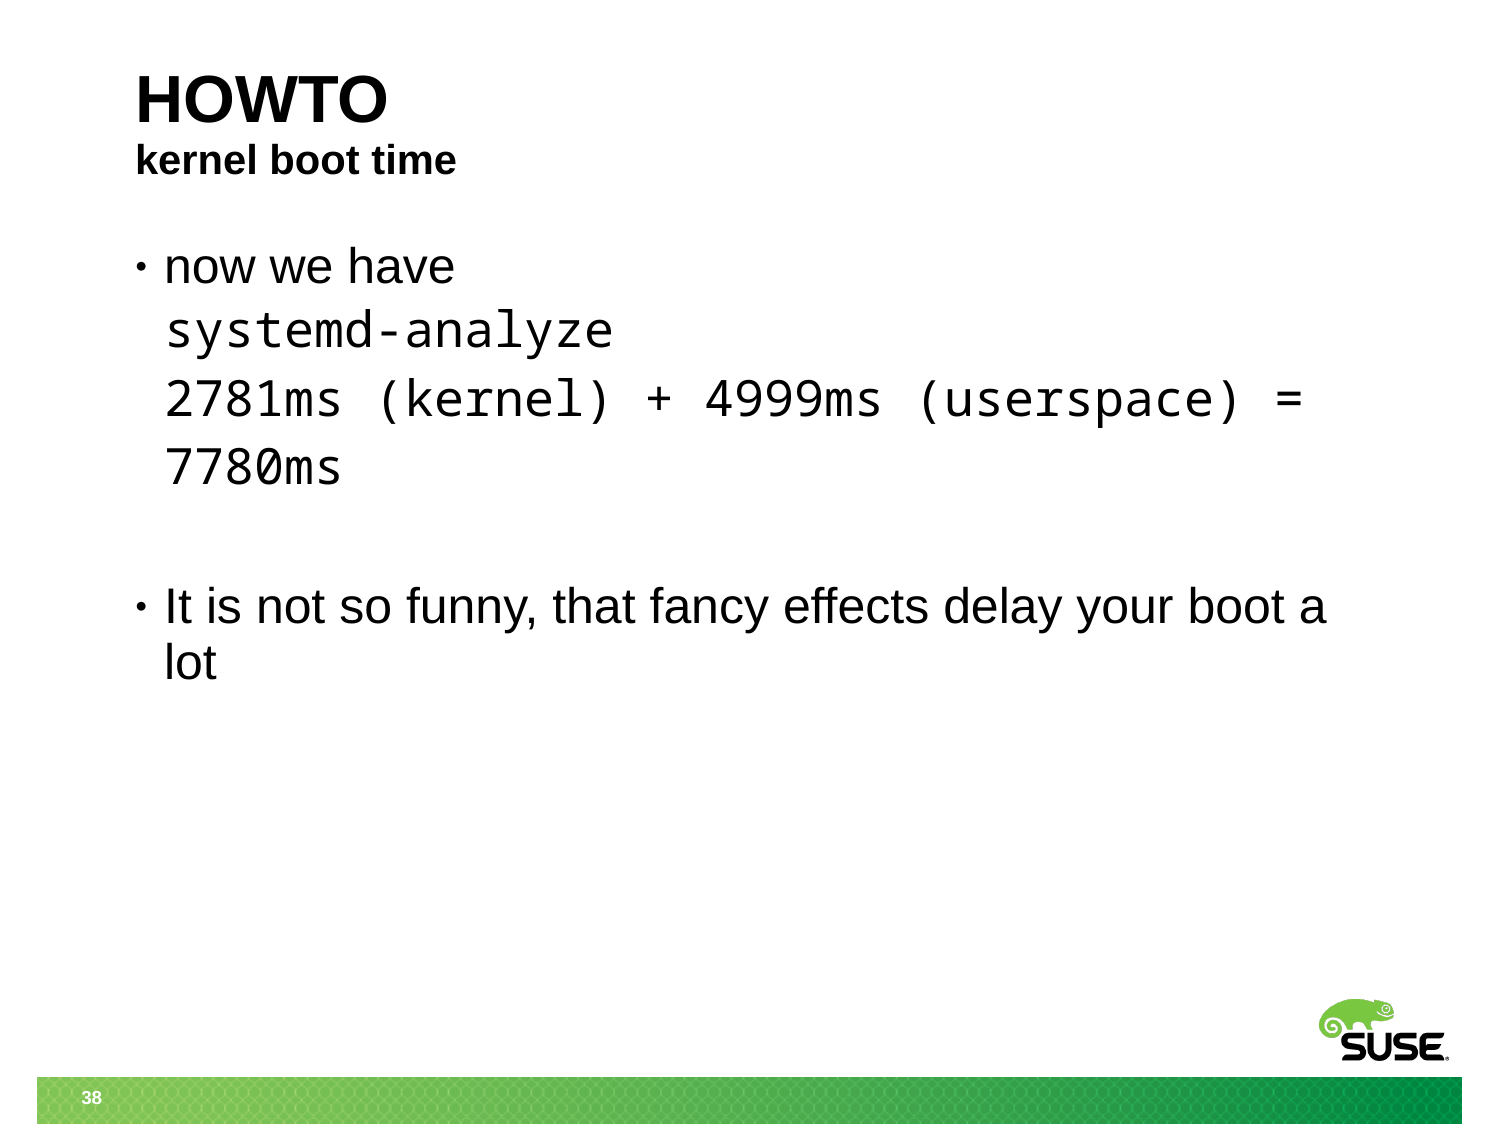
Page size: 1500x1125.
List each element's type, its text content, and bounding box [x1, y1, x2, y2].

title HOWTO kernel boot time [135, 41, 1372, 204]
list now we have systemd-analyze 2781ms (kernel) + 4999ms (userspace) = 7780ms It is not so funny, that fancy effects delay your boot a lot [135, 238, 1372, 982]
picture [37, 1077, 1462, 1124]
picture [1319, 999, 1449, 1061]
